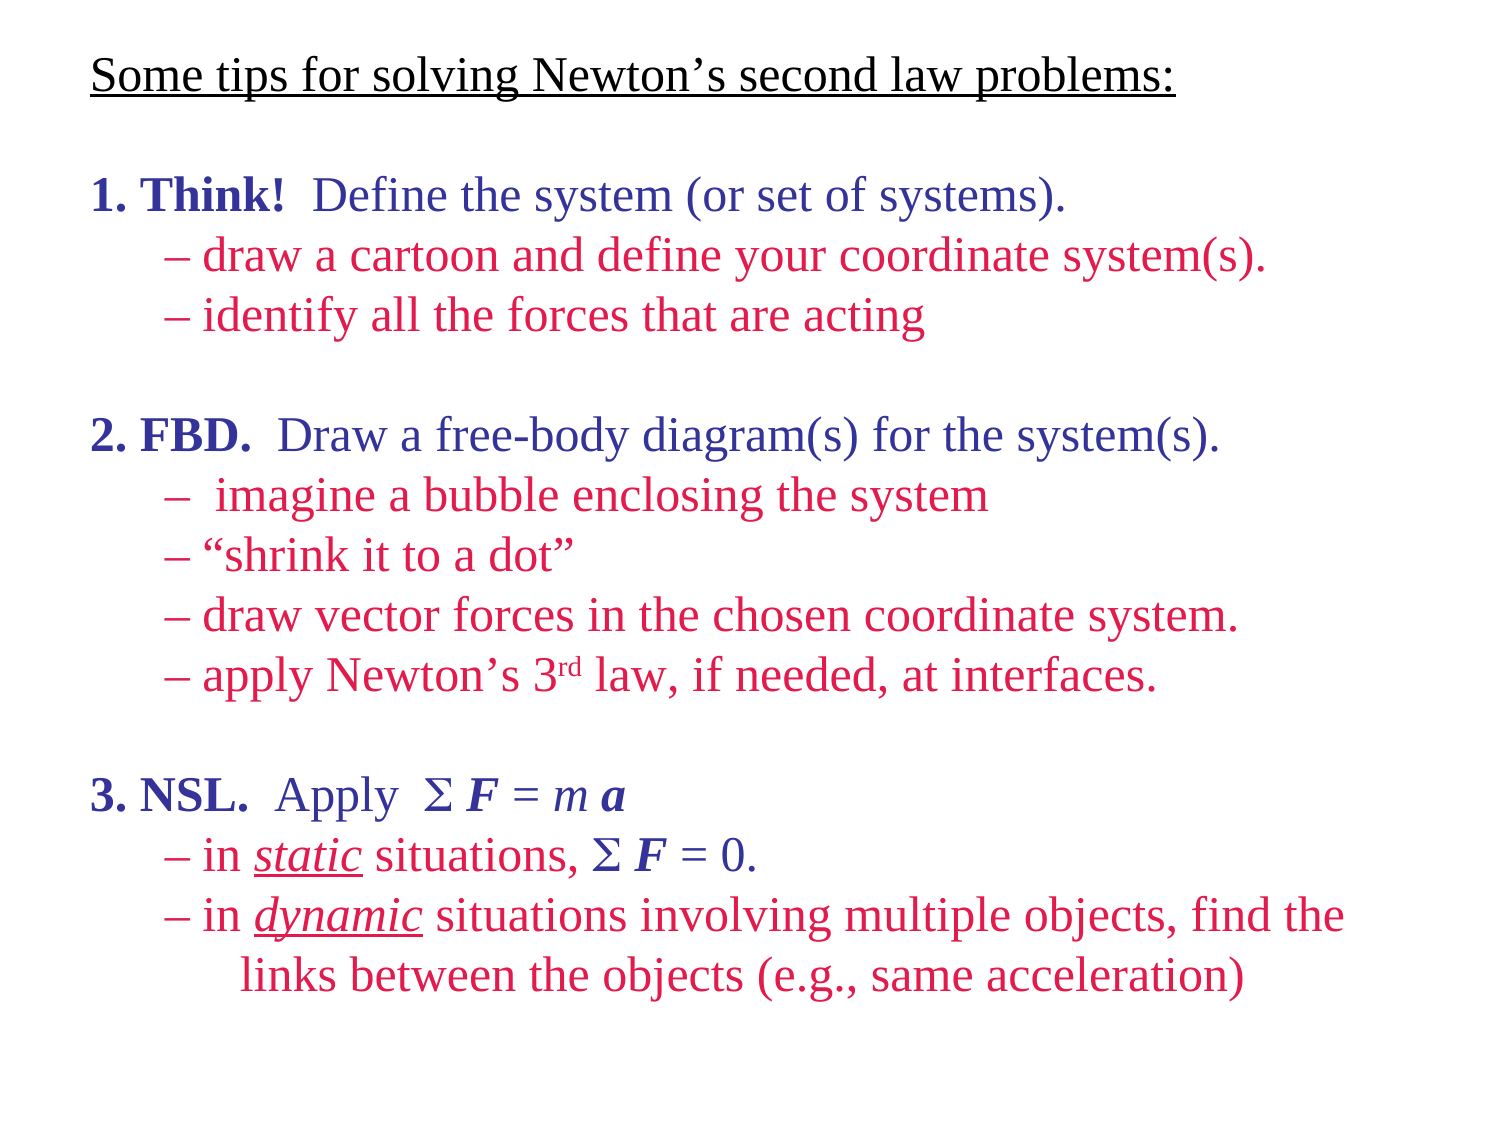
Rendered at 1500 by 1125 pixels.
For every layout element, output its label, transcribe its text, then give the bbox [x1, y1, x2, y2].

text_box Some tips for solving Newton’s second law problems: 1. Think! Define the system (or set of systems). – draw a cartoon and define your coordinate system(s). – identify all the forces that are acting 2. FBD. Draw a free-body diagram(s) for the system(s). – imagine a bubble enclosing the system – “shrink it to a dot” – draw vector forces in the chosen coordinate system. – apply Newton’s 3rd law, if needed, at interfaces. 3. NSL. Apply Σ F = m a – in static situations, Σ F = 0. – in dynamic situations involving multiple objects, find the links between the objects (e.g., same acceleration) [74, 33, 1450, 1010]
